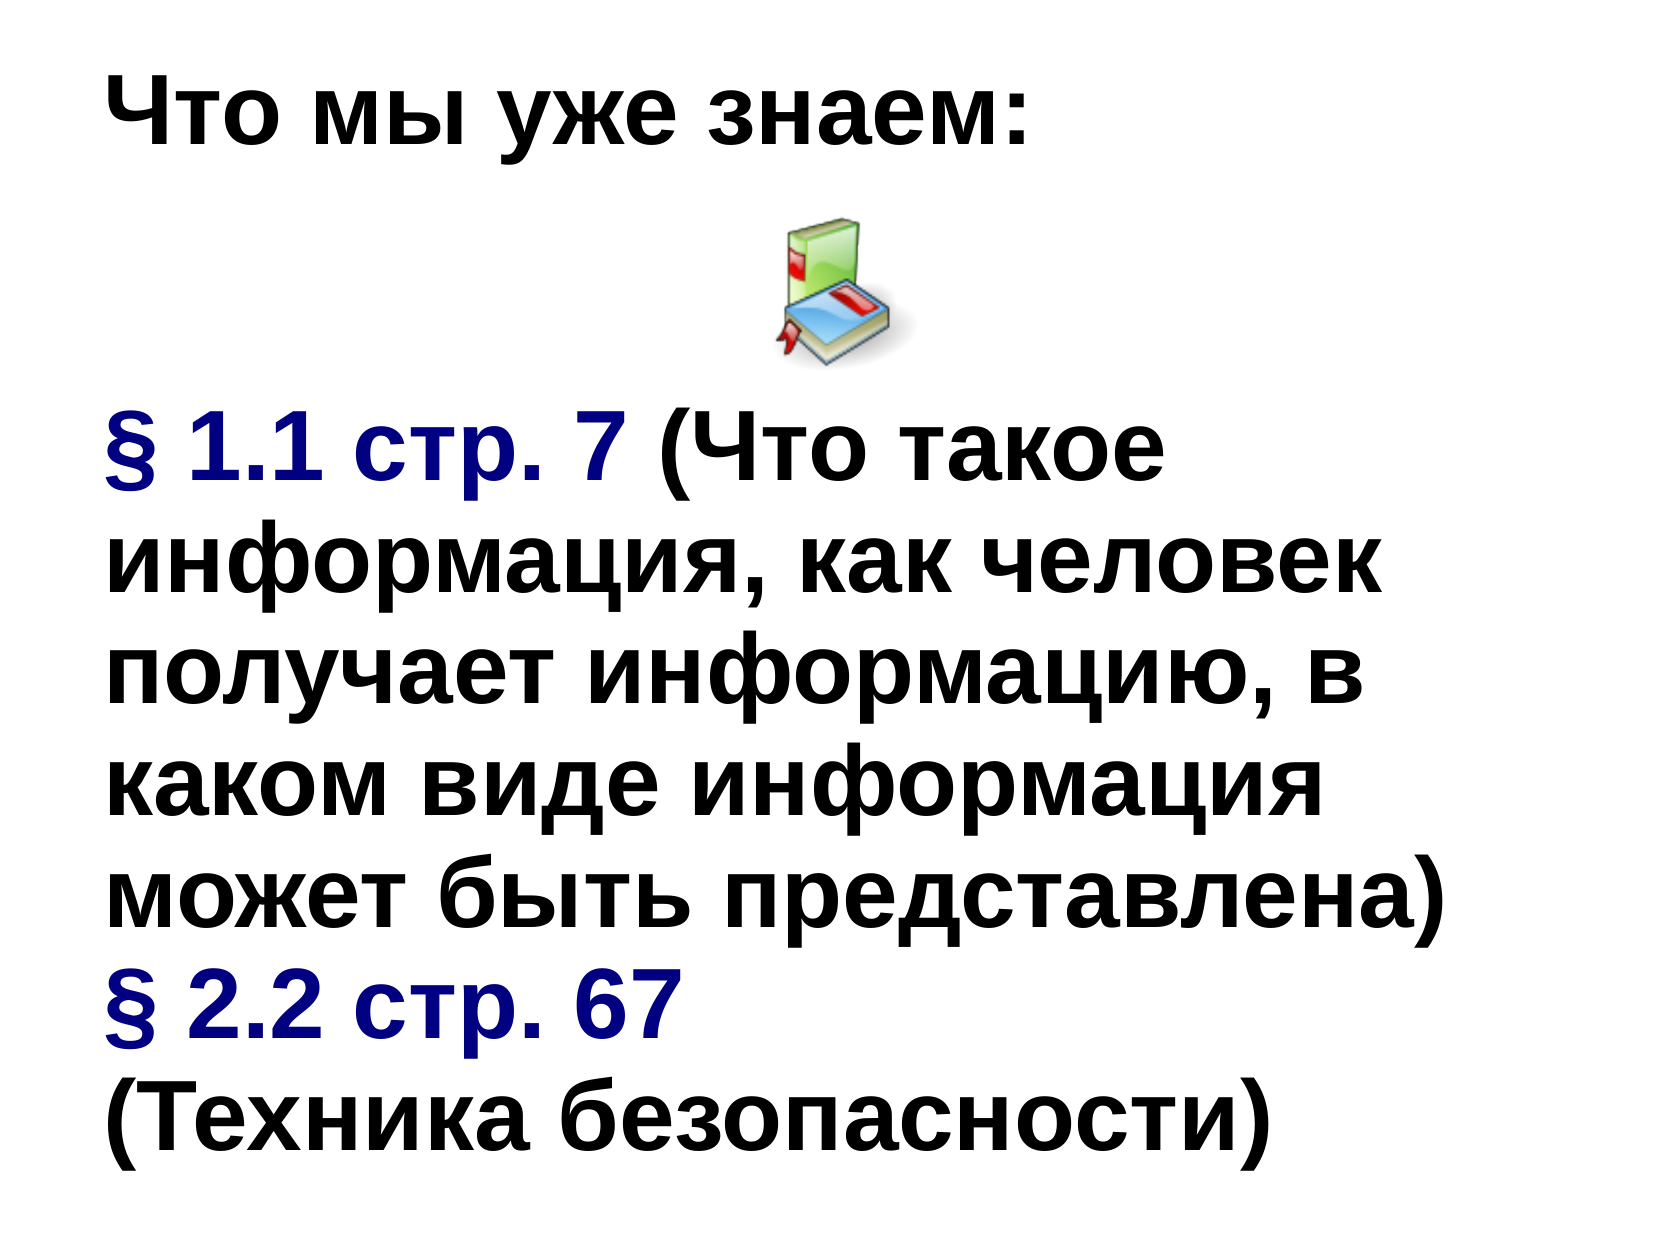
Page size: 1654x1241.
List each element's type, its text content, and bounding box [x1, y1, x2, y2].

picture [767, 206, 923, 384]
text_box Что мы уже знаем: § 1.1 стр. 7 (Что такое информация, как человек получает информацию, в каком виде информация может быть представлена) § 2.2 стр. 67 (Техника безопасности) [88, 47, 1536, 1241]
